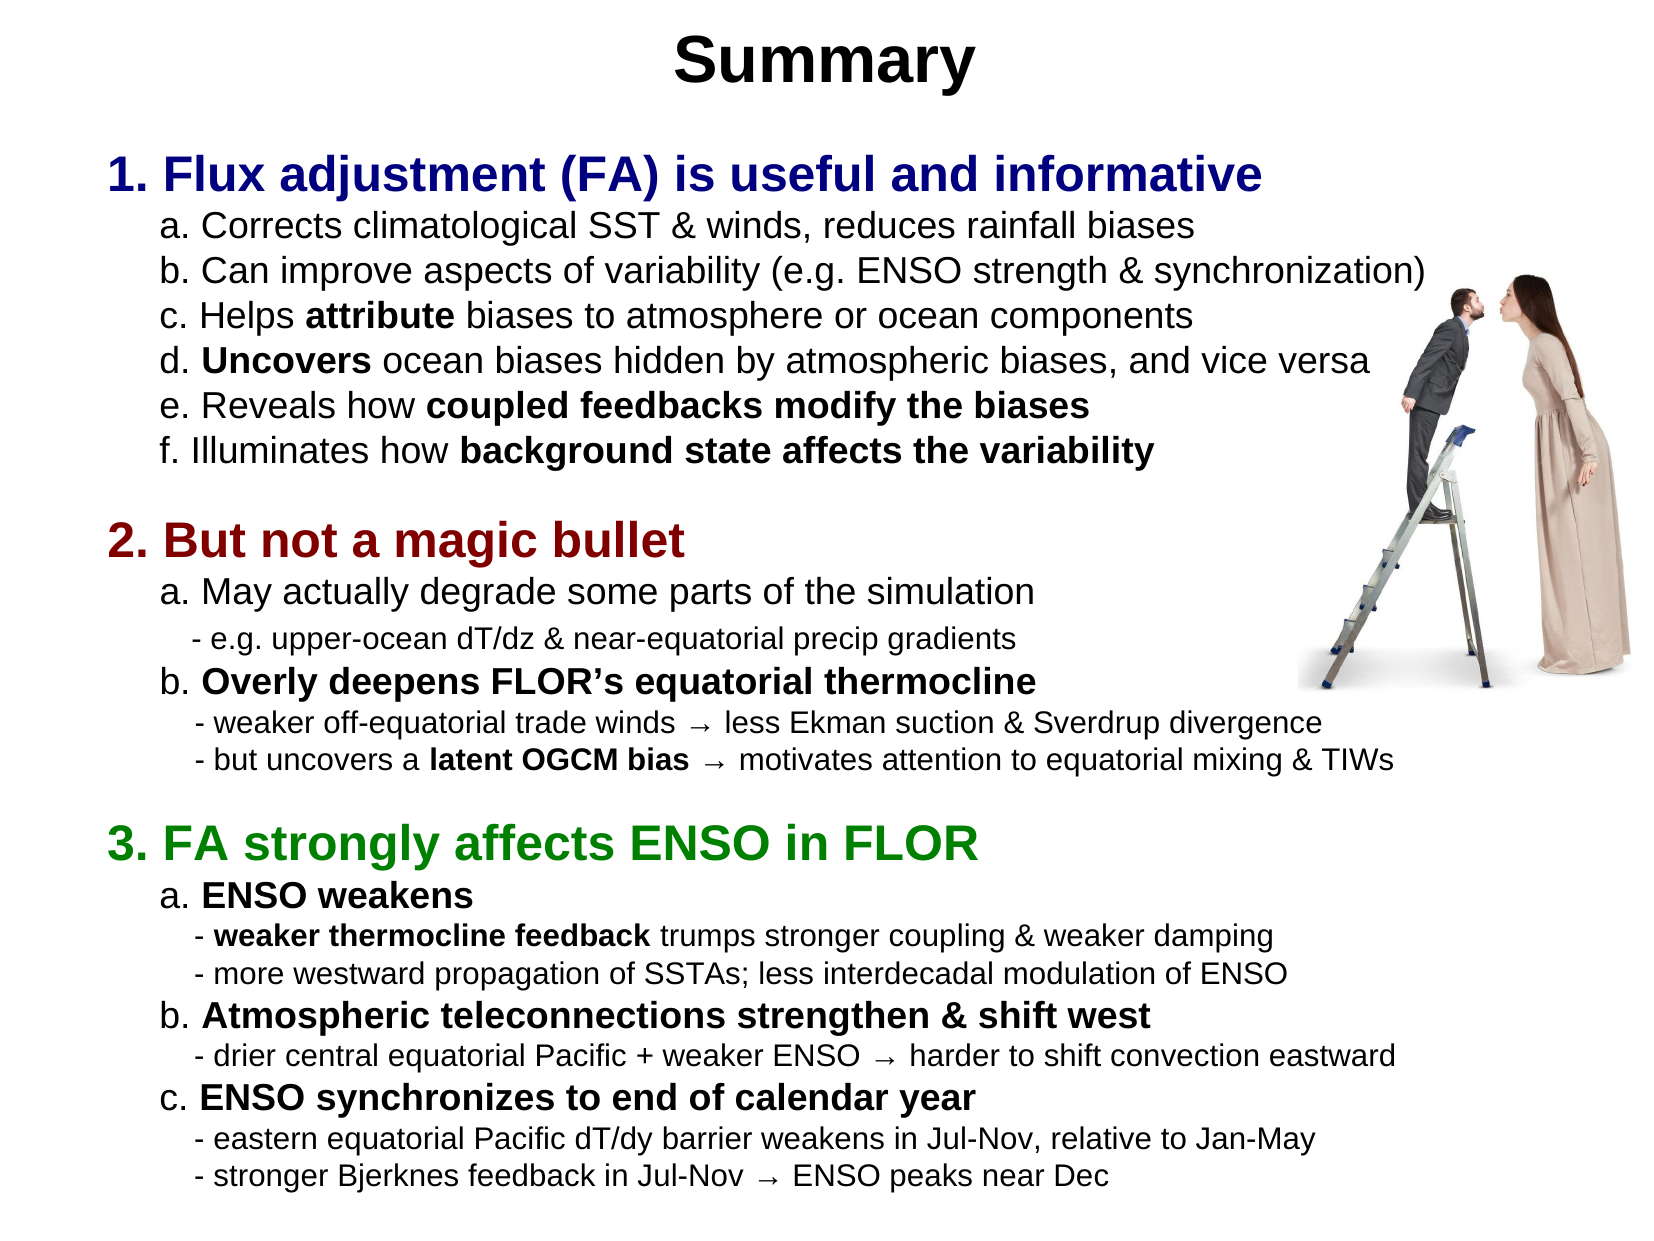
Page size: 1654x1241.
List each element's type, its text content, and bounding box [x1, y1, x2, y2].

picture [1298, 270, 1646, 693]
text_box 3. FA strongly affects ENSO in FLOR a. ENSO weakens - weaker thermocline feedback trumps stronger coupling & weaker damping - more westward propagation of SSTAs; less interdecadal modulation of ENSO b. Atmospheric teleconnections strengthen & shift west - drier central equatorial Pacific + weaker ENSO → harder to shift convection eastward c. ENSO synchronizes to end of calendar year - eastern equatorial Pacific dT/dy barrier weakens in Jul-Nov, relative to Jan-May - stronger Bjerknes feedback in Jul-Nov → ENSO peaks near Dec [107, 807, 1539, 1194]
text_box Summary [37, 23, 1613, 98]
text_box 2. But not a magic bullet a. May actually degrade some parts of the simulation - e.g. upper-ocean dT/dz & near-equatorial precip gradients b. Overly deepens FLOR’s equatorial thermocline - weaker off-equatorial trade winds → less Ekman suction & Sverdrup divergence - but uncovers a latent OGCM bias → motivates attention to equatorial mixing & TIWs [107, 503, 1539, 778]
text_box 1. Flux adjustment (FA) is useful and informative a. Corrects climatological SST & winds, reduces rainfall biases b. Can improve aspects of variability (e.g. ENSO strength & synchronization) c. Helps attribute biases to atmosphere or ocean components d. Uncovers ocean biases hidden by atmospheric biases, and vice versa e. Reveals how coupled feedbacks modify the biases f. Illuminates how background state affects the variability [107, 137, 1539, 472]
